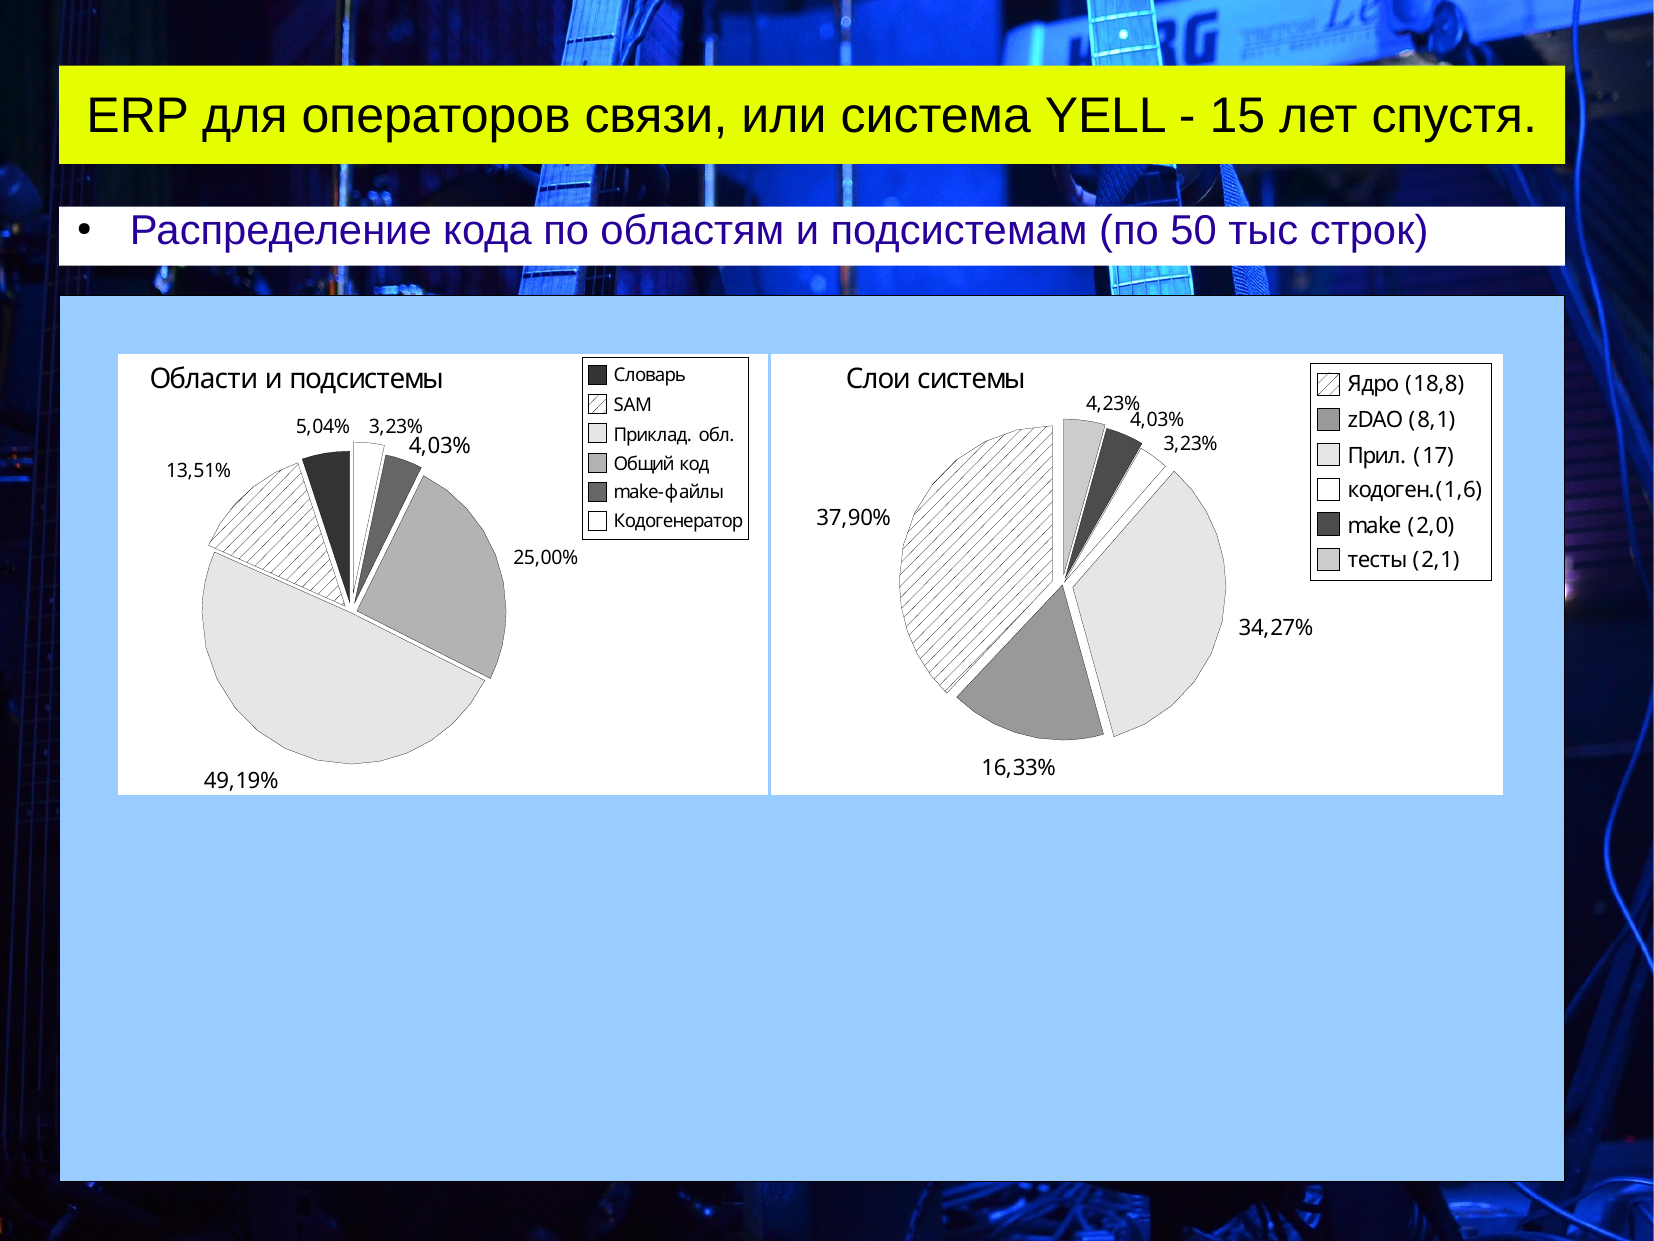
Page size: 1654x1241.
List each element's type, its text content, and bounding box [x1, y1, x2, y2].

title ERP для операторов связи, или система YELL - 15 лет спустя. [59, 65, 1566, 164]
list Распределение кода по областям и подсистемам (по 50 тыс строк) [59, 206, 1565, 266]
picture [0, 0, 1654, 1241]
text_box [59, 295, 1565, 1182]
